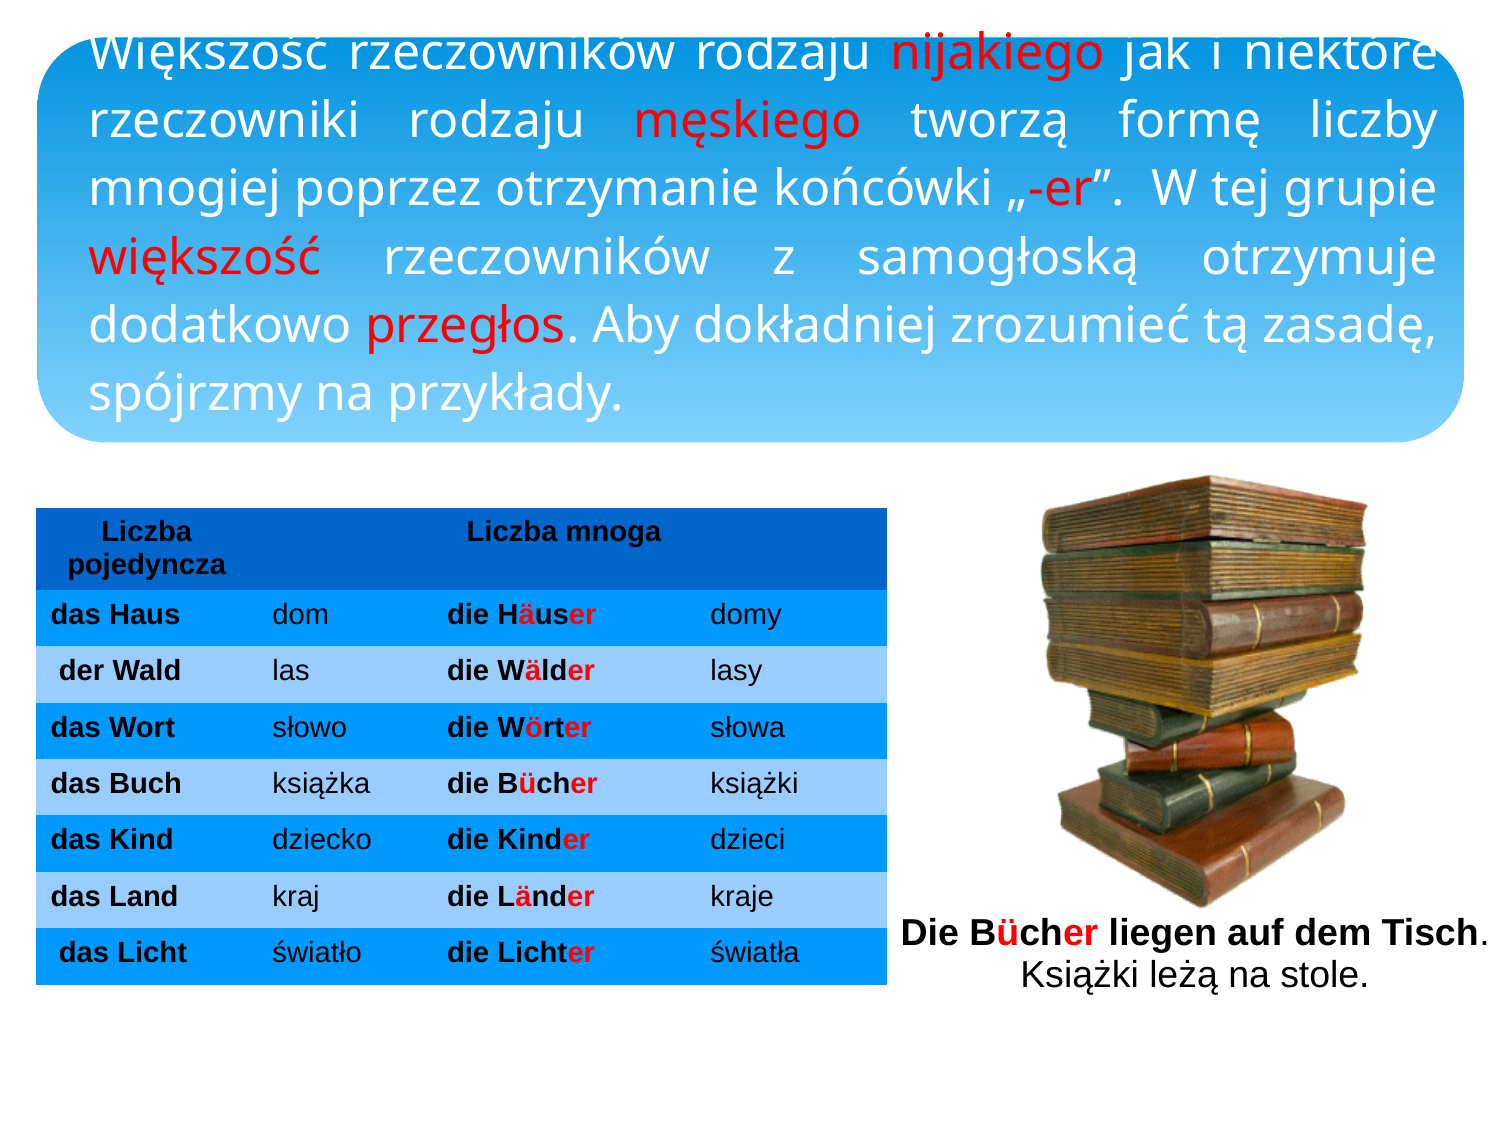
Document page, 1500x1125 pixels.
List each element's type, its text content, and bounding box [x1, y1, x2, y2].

table_cell die Wörter [432, 703, 696, 759]
table_cell die Wälder [432, 646, 696, 703]
table_cell das Buch [36, 759, 258, 815]
table_cell das Wort [36, 703, 258, 759]
table_cell kraj [258, 872, 432, 928]
table_cell kraje [696, 872, 887, 928]
table_cell światło [258, 928, 432, 985]
table_cell słowo [258, 703, 432, 759]
table_cell książki [696, 759, 887, 815]
table_cell der Wald [36, 646, 258, 703]
table_cell dziecko [258, 815, 432, 872]
table_header Liczba pojedyncza [36, 508, 258, 590]
table_cell dzieci [696, 815, 887, 872]
table_cell dom [258, 590, 432, 646]
table_header [696, 508, 887, 590]
table_cell słowa [696, 703, 887, 759]
table_cell die Bücher [432, 759, 696, 815]
table_cell domy [696, 590, 887, 646]
table_cell die Länder [432, 872, 696, 928]
table_cell das Land [36, 872, 258, 928]
table_cell światła [696, 928, 885, 985]
table_cell lasy [696, 646, 887, 703]
table_cell die Lichter [432, 928, 696, 985]
table_cell die Häuser [432, 590, 696, 646]
title Większość rzeczowników rodzaju nijakiego jak i niektóre rzeczowniki rodzaju męskiego tworzą formę liczby mnogiej poprzez otrzymanie końcówki „-er”. W tej grupie większość rzeczowników z samogłoską otrzymuje dodatkowo przegłos. Aby dokładniej zrozumieć tą zasadę, spójrzmy na przykłady. [88, 68, 1439, 374]
table_cell książka [258, 759, 432, 815]
table_header Liczba mnoga [432, 508, 696, 590]
table_cell das Kind [36, 815, 258, 872]
text_box Die Bücher liegen auf dem Tisch. Książki leżą na stole. [885, 903, 1500, 1004]
table_cell das Licht [36, 928, 258, 985]
table_cell das Haus [36, 590, 258, 646]
table_header [258, 508, 432, 590]
table_cell las [258, 646, 432, 703]
table_cell die Kinder [432, 815, 696, 872]
picture [1039, 472, 1370, 910]
